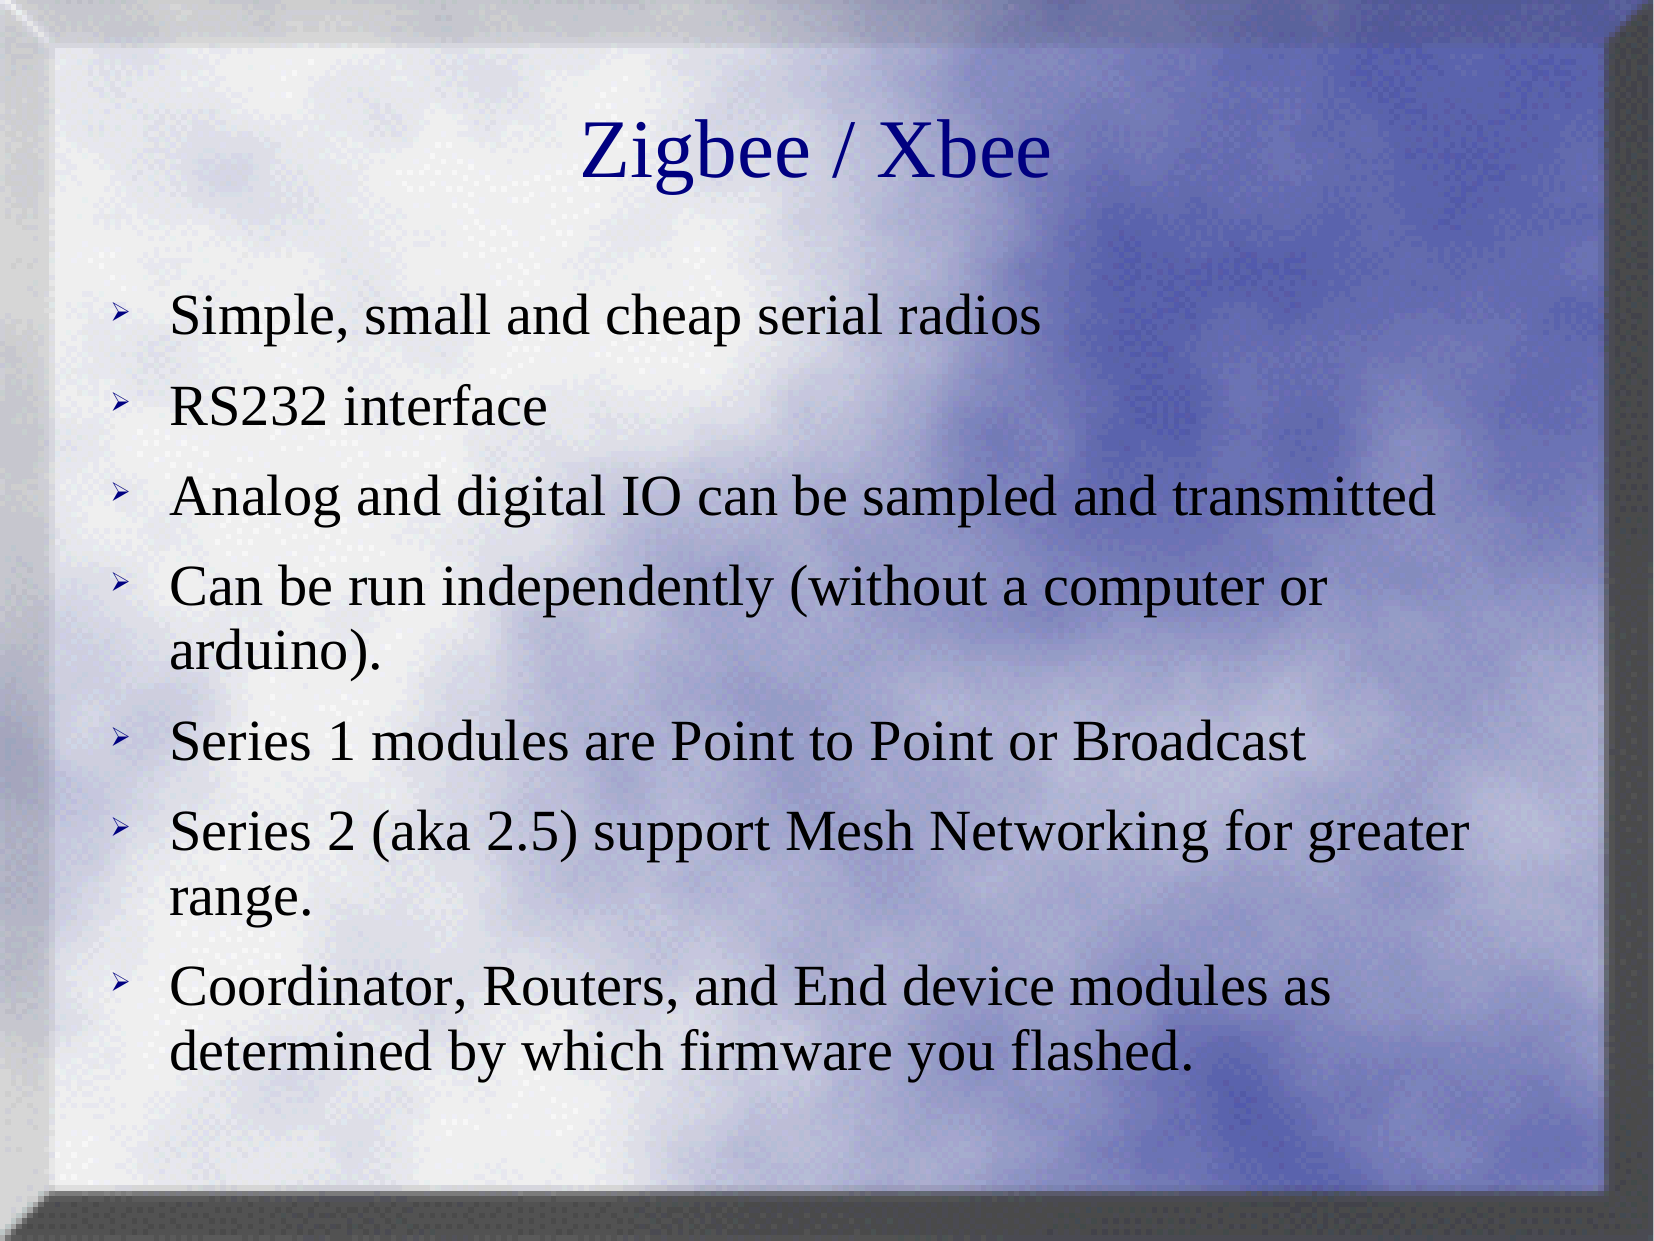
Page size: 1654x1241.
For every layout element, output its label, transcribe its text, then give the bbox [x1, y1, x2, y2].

list Simple, small and cheap serial radios RS232 interface Analog and digital IO can be sampled and transmitted Can be run independently (without a computer or arduino). Series 1 modules are Point to Point or Broadcast Series 2 (aka 2.5) support Mesh Networking for greater range. Coordinator, Routers, and End device modules as determined by which firmware you flashed. [110, 282, 1523, 1088]
picture [0, 0, 1654, 1241]
title Zigbee / Xbee [197, 96, 1436, 203]
